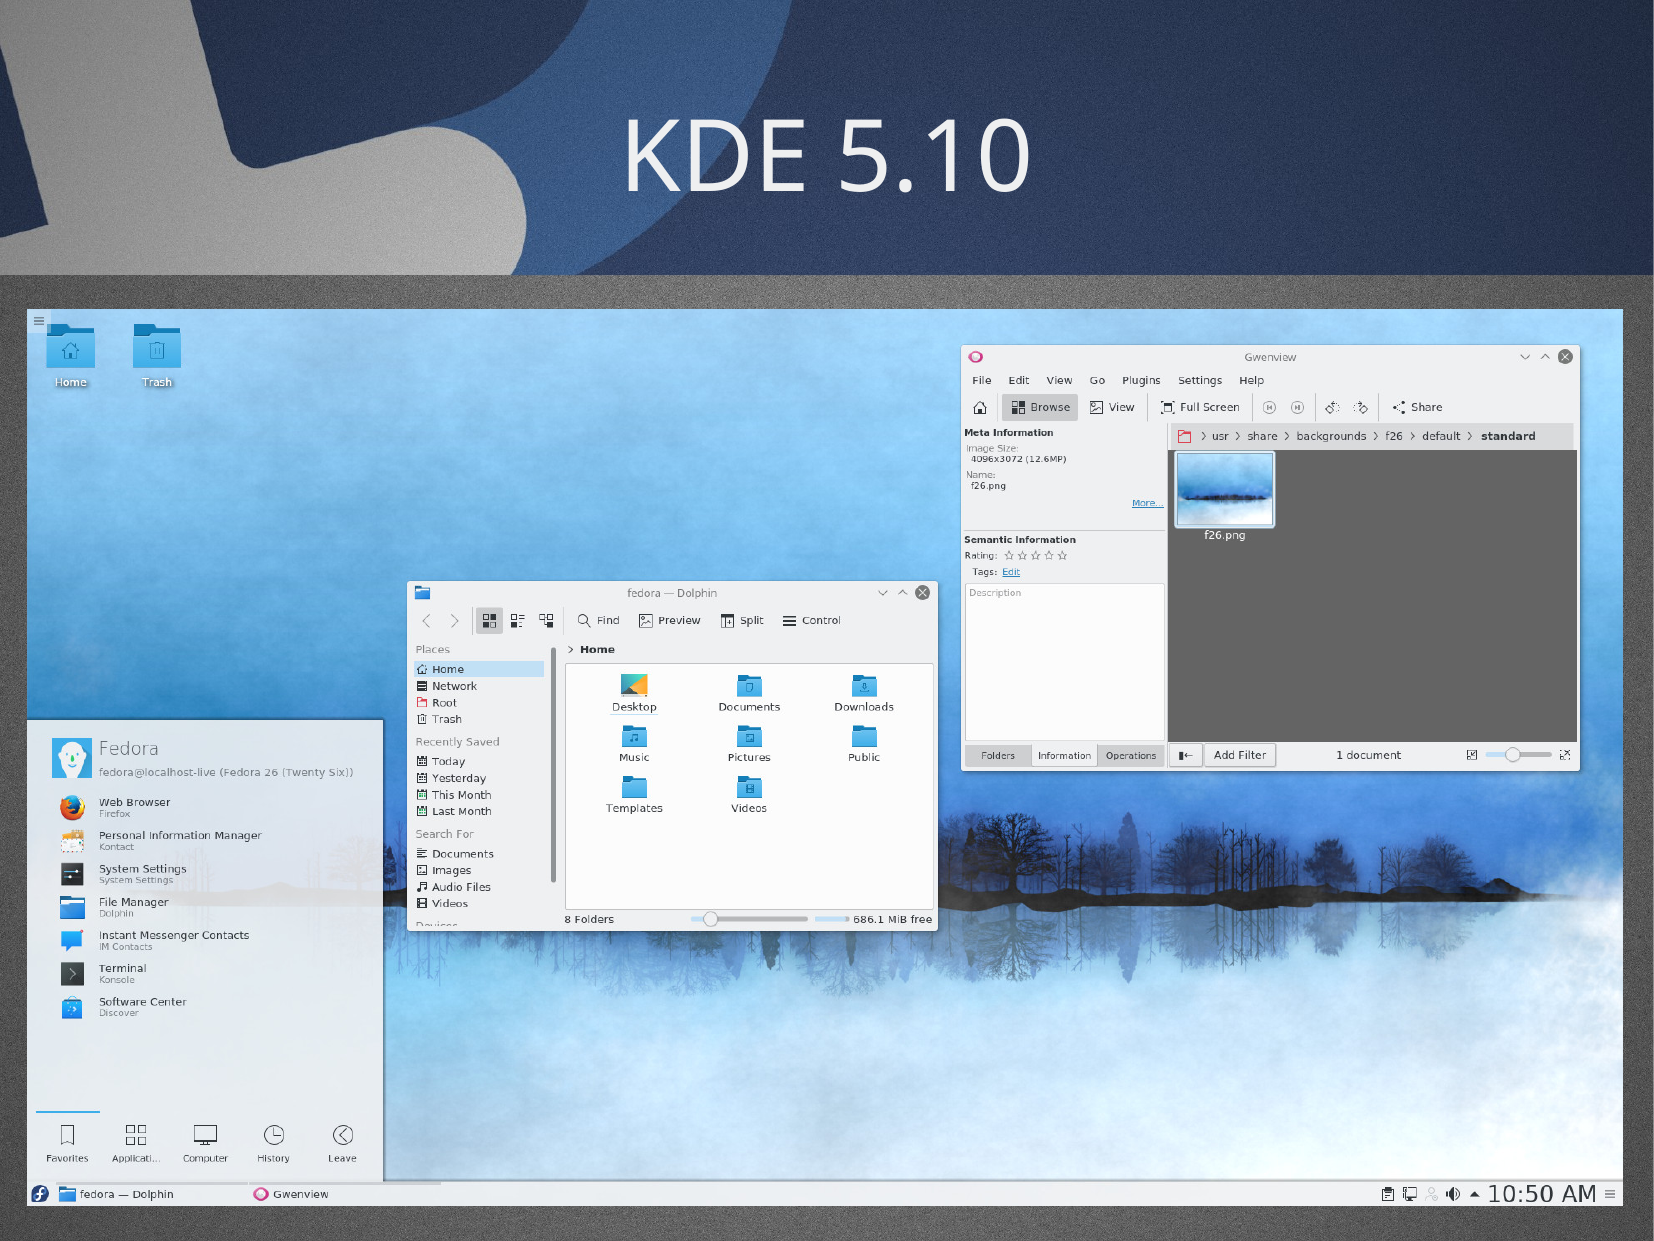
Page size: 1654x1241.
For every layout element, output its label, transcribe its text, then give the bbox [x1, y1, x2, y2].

title KDE 5.10 [82, 49, 1571, 257]
picture [0, 0, 1654, 1241]
